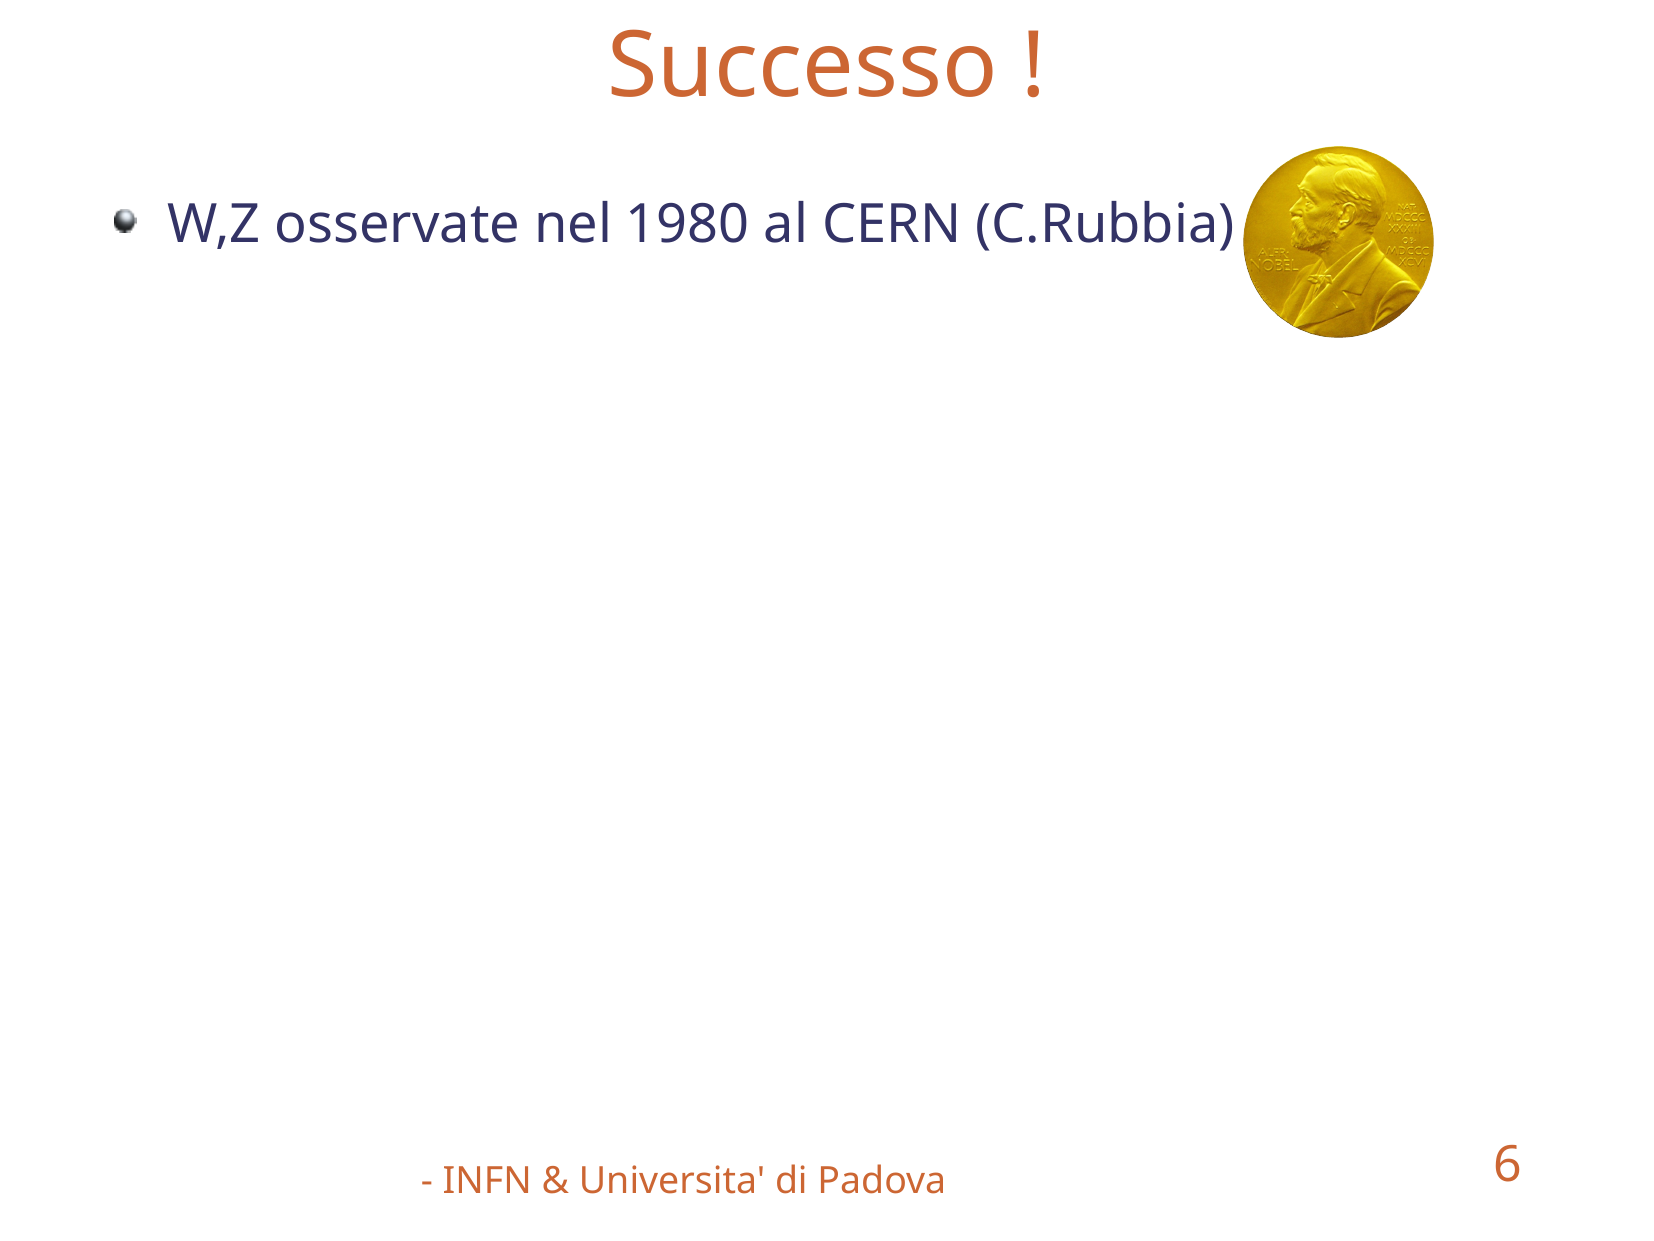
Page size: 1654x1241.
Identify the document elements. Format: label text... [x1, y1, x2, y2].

list W,Z osservate nel 1980 al CERN (C.Rubbia) [96, 184, 1597, 595]
title Successo ! [41, 0, 1613, 131]
picture [1243, 146, 1434, 338]
